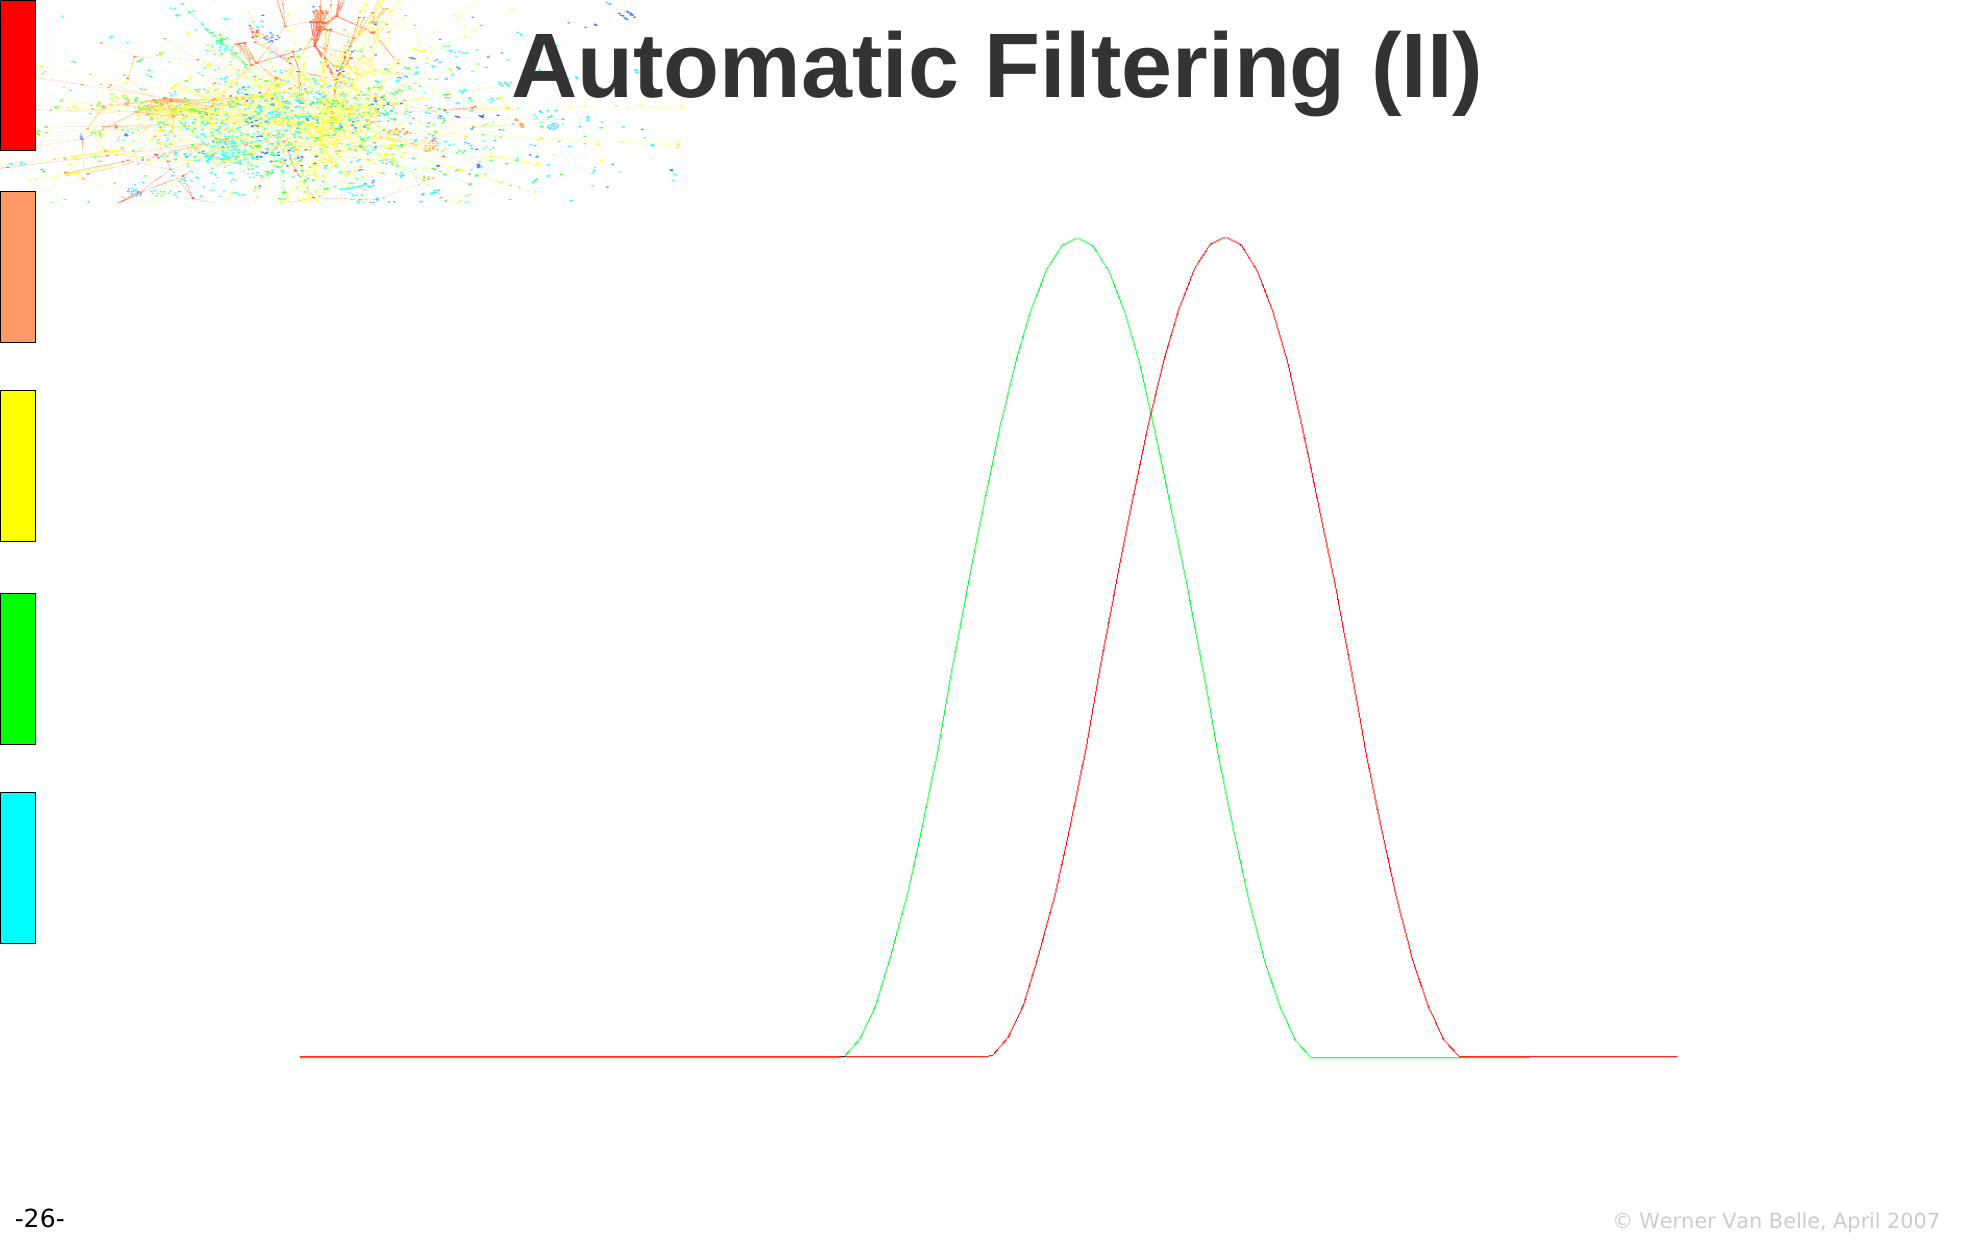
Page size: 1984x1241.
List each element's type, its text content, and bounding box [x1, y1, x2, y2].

title Automatic Filtering (II) [150, 0, 1845, 133]
picture [300, 231, 1685, 1088]
